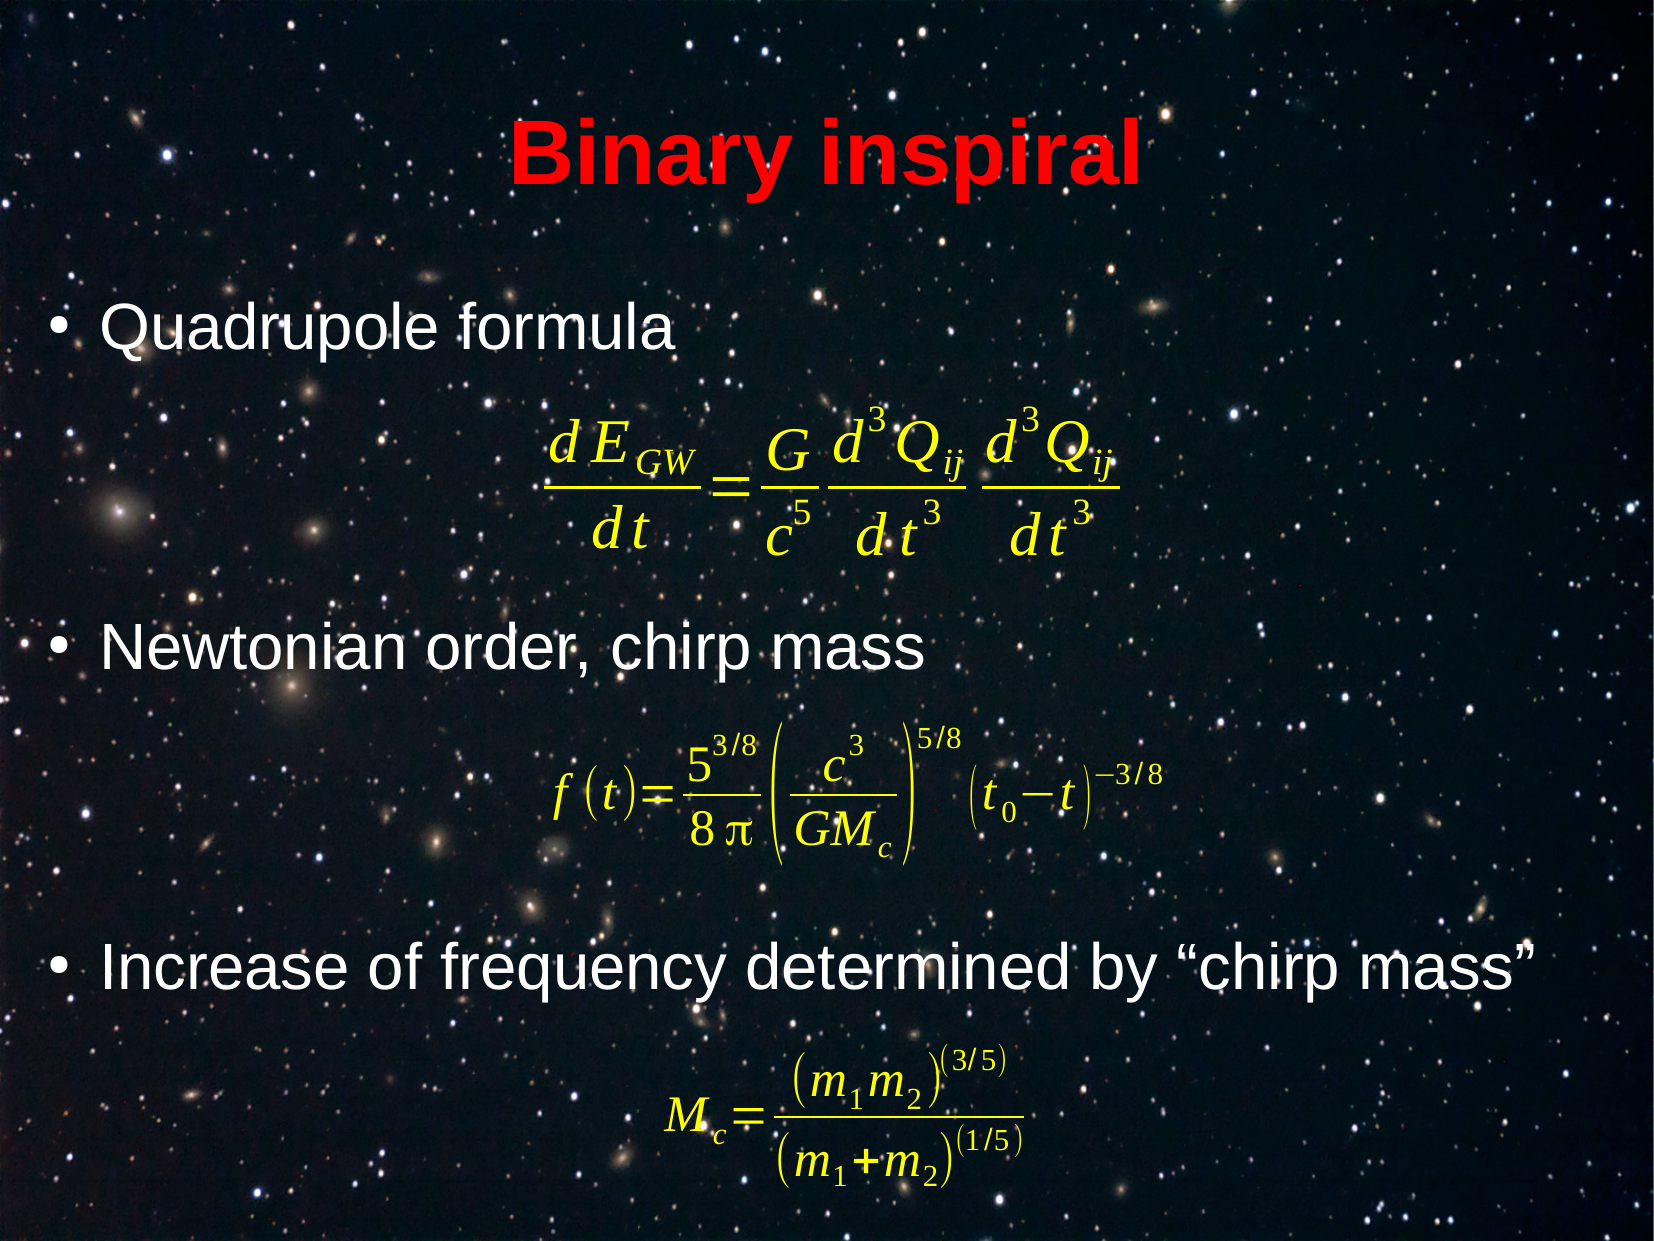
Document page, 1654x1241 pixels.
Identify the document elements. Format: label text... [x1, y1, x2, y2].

chart [524, 396, 1137, 571]
chart [540, 720, 1175, 870]
list Quadrupole formula Newtonian order, chirp mass Increase of frequency determined by “chirp mass” [30, 290, 1621, 1010]
picture [0, 0, 1654, 1241]
chart [648, 1041, 1039, 1195]
title Binary inspiral [82, 49, 1571, 257]
